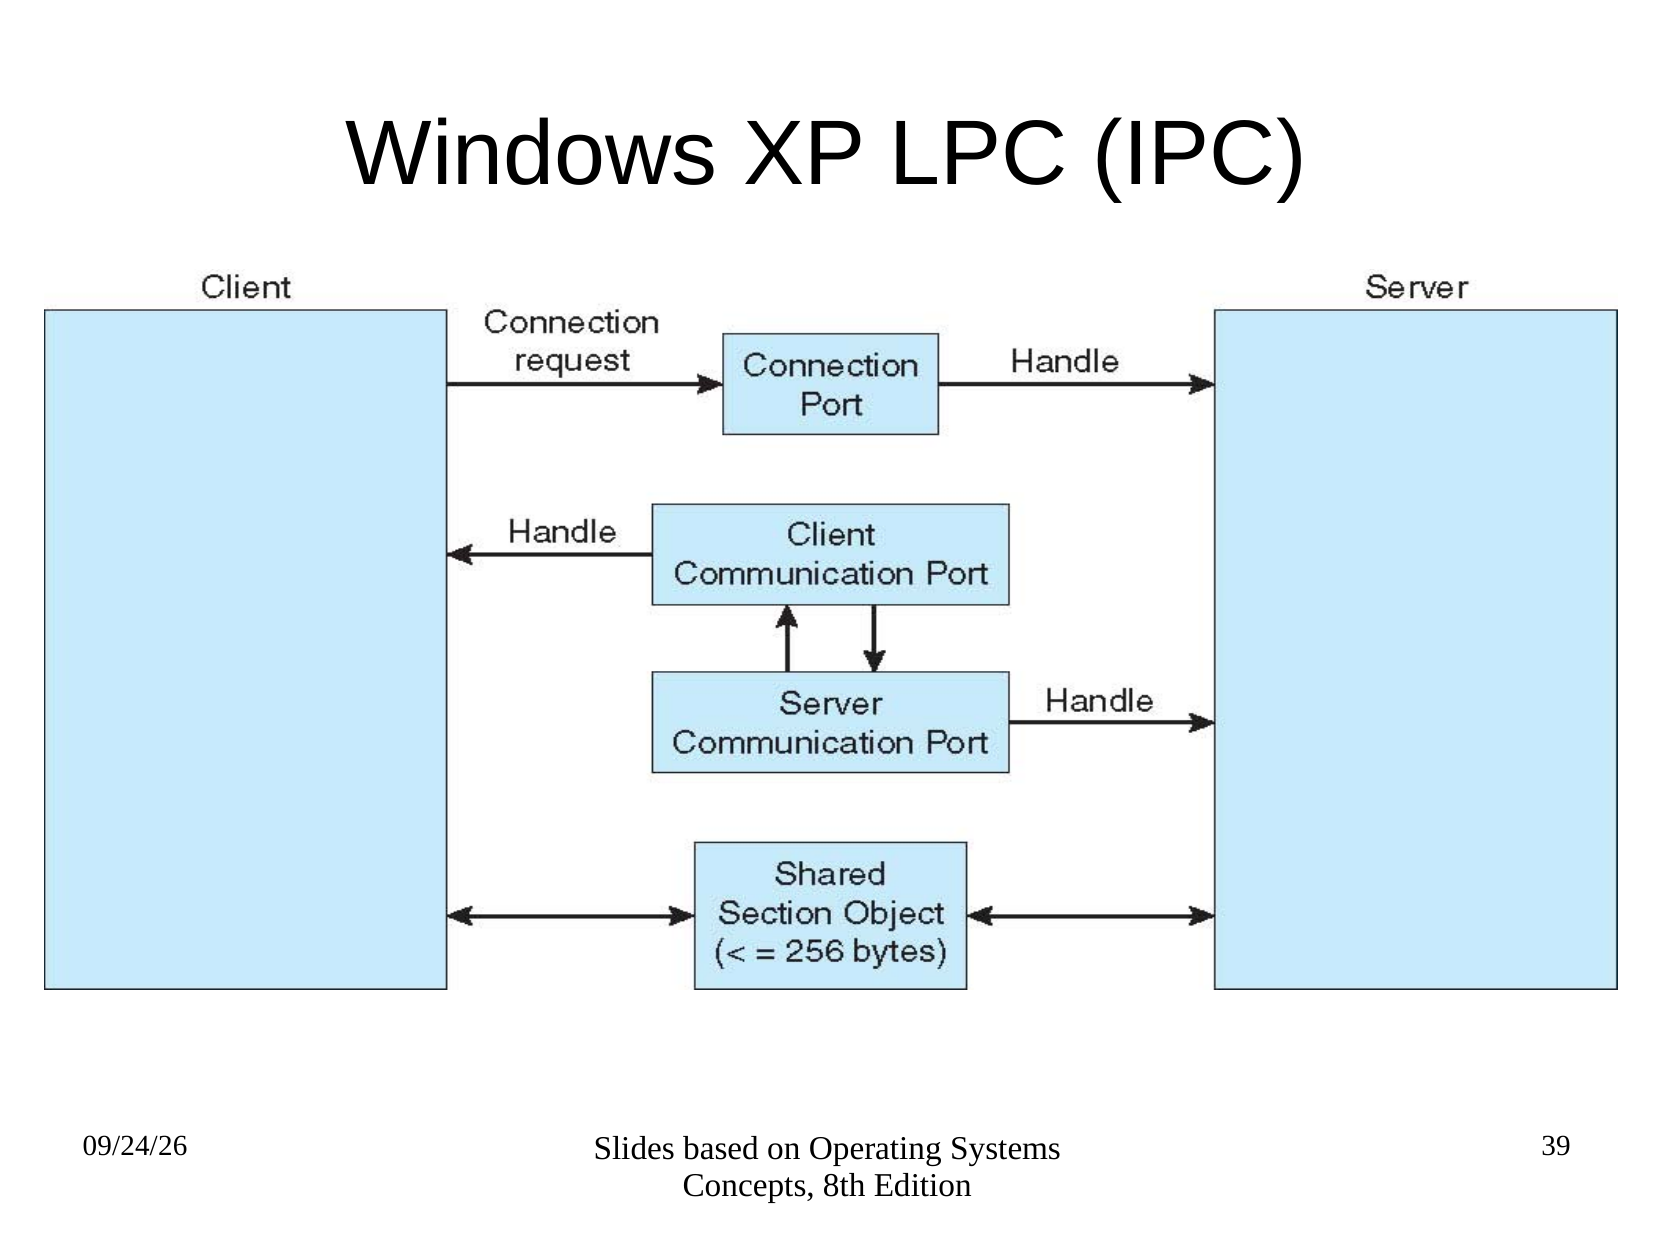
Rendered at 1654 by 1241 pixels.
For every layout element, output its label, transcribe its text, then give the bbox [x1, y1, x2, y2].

title Windows XP LPC (IPC) [82, 49, 1571, 257]
picture [44, 269, 1618, 990]
